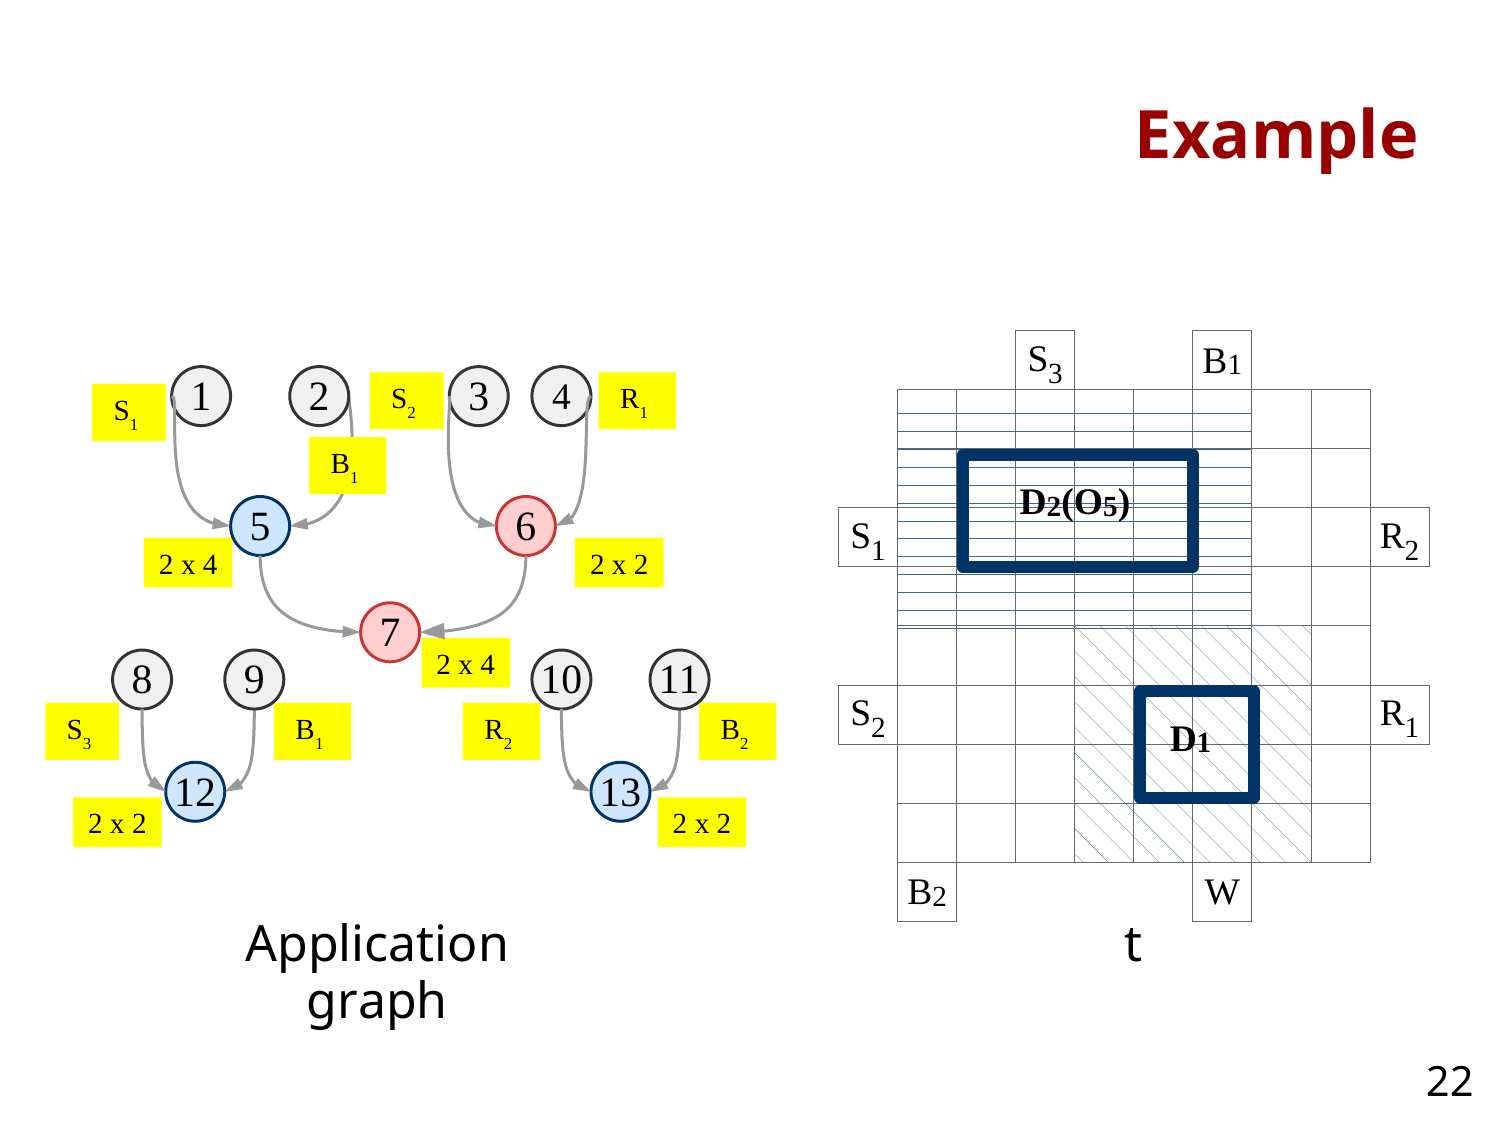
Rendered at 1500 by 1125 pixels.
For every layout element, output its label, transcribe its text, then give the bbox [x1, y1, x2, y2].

text_box 2 x 2 [657, 797, 747, 848]
text_box 3 [449, 366, 509, 426]
text_box [1199, 508, 1251, 566]
text_box [1075, 461, 1133, 472]
text_box 11 [650, 650, 710, 710]
text_box t [912, 907, 1355, 981]
text_box 2 x 4 [144, 537, 233, 588]
text_box W [1192, 863, 1252, 907]
text_box R1 [598, 372, 676, 430]
text_box [1134, 395, 1192, 448]
text_box [1075, 395, 1133, 448]
text_box [1134, 461, 1187, 507]
text_box [1016, 567, 1312, 863]
text_box 2 x 2 [575, 537, 664, 588]
text_box D1 [1128, 709, 1253, 790]
text_box [1134, 508, 1187, 561]
text_box 7 [360, 602, 420, 662]
text_box 6 [496, 496, 556, 556]
text_box [969, 508, 1015, 561]
text_box 10 [531, 650, 591, 709]
title Example [75, 44, 1419, 227]
text_box B2 [897, 862, 957, 922]
text_box [957, 626, 1015, 633]
text_box 4 [531, 366, 591, 426]
text_box [1193, 395, 1251, 448]
text_box B2 [699, 702, 777, 760]
text_box [969, 461, 1015, 507]
text_box Application graph [156, 907, 599, 981]
text_box 13 [590, 762, 651, 822]
text_box [1016, 554, 1074, 561]
text_box [1016, 461, 1074, 472]
text_box R1 [1370, 685, 1430, 745]
text_box [898, 395, 956, 448]
text_box S3 [45, 702, 120, 760]
text_box S1 [92, 384, 167, 442]
text_box [1075, 554, 1133, 561]
text_box 8 [112, 650, 172, 709]
text_box R2 [1370, 507, 1430, 567]
text_box B1 [274, 702, 352, 760]
text_box B1 [1192, 330, 1252, 390]
text_box [1197, 449, 1251, 507]
text_box 9 [224, 650, 284, 710]
text_box 5 [230, 496, 290, 556]
text_box [957, 395, 1015, 448]
text_box D2(O5) [981, 472, 1169, 554]
text_box [898, 567, 956, 625]
text_box 1 [171, 366, 231, 426]
text_box S3 [1015, 330, 1075, 390]
text_box 2 x 4 [421, 637, 511, 688]
text_box [1016, 395, 1074, 448]
text_box R2 [462, 702, 541, 760]
text_box [898, 449, 956, 507]
text_box S1 [838, 507, 898, 567]
text_box S2 [838, 685, 898, 745]
text_box 12 [165, 762, 225, 822]
text_box S2 [369, 372, 444, 430]
text_box 2 x 2 [73, 797, 162, 848]
text_box 2 [289, 366, 349, 426]
text_box [898, 508, 956, 566]
text_box [898, 626, 956, 633]
text_box [957, 571, 1015, 625]
text_box B1 [309, 437, 387, 495]
